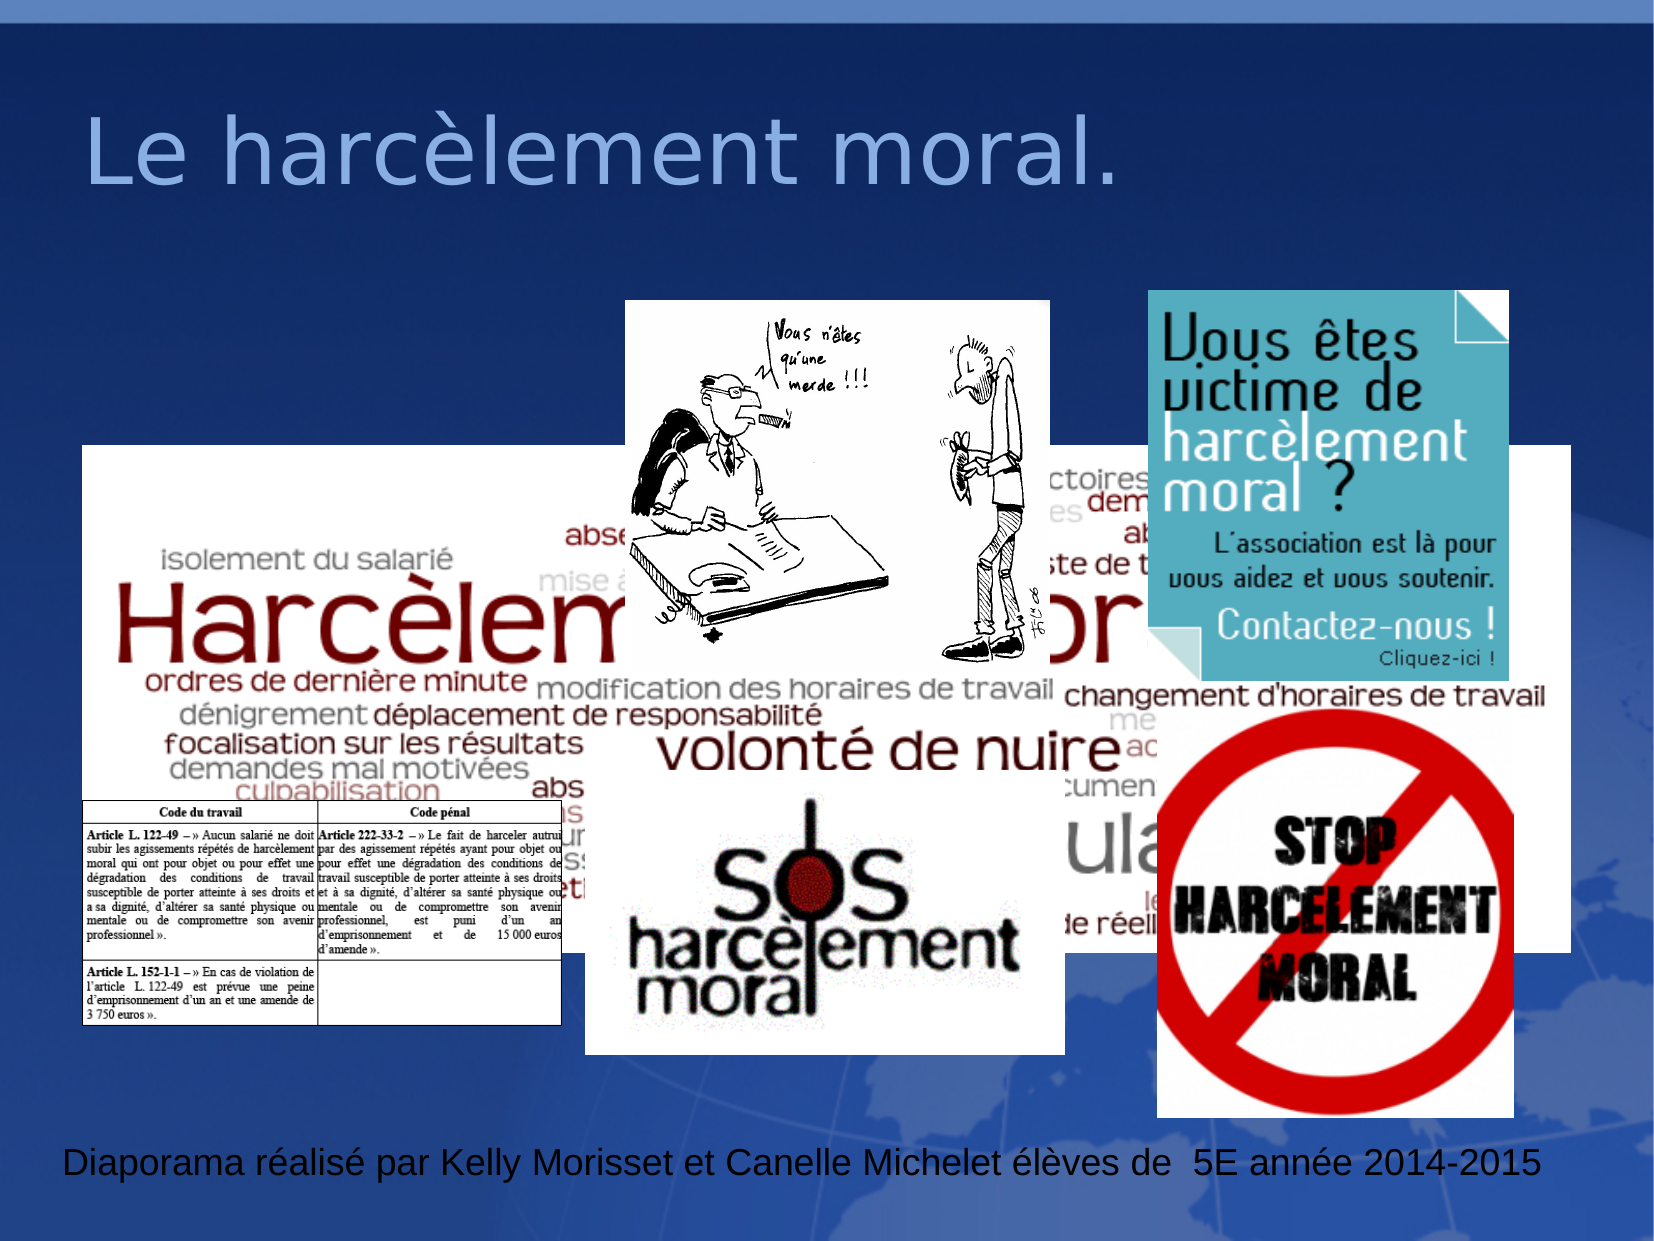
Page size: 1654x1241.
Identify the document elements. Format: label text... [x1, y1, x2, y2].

title Le harcèlement moral. [82, 49, 1571, 257]
text_box Diaporama réalisé par Kelly Morisset et Canelle Michelet élèves de 5E année 2014-2015 [47, 1133, 1654, 1233]
picture [0, 0, 1654, 1241]
